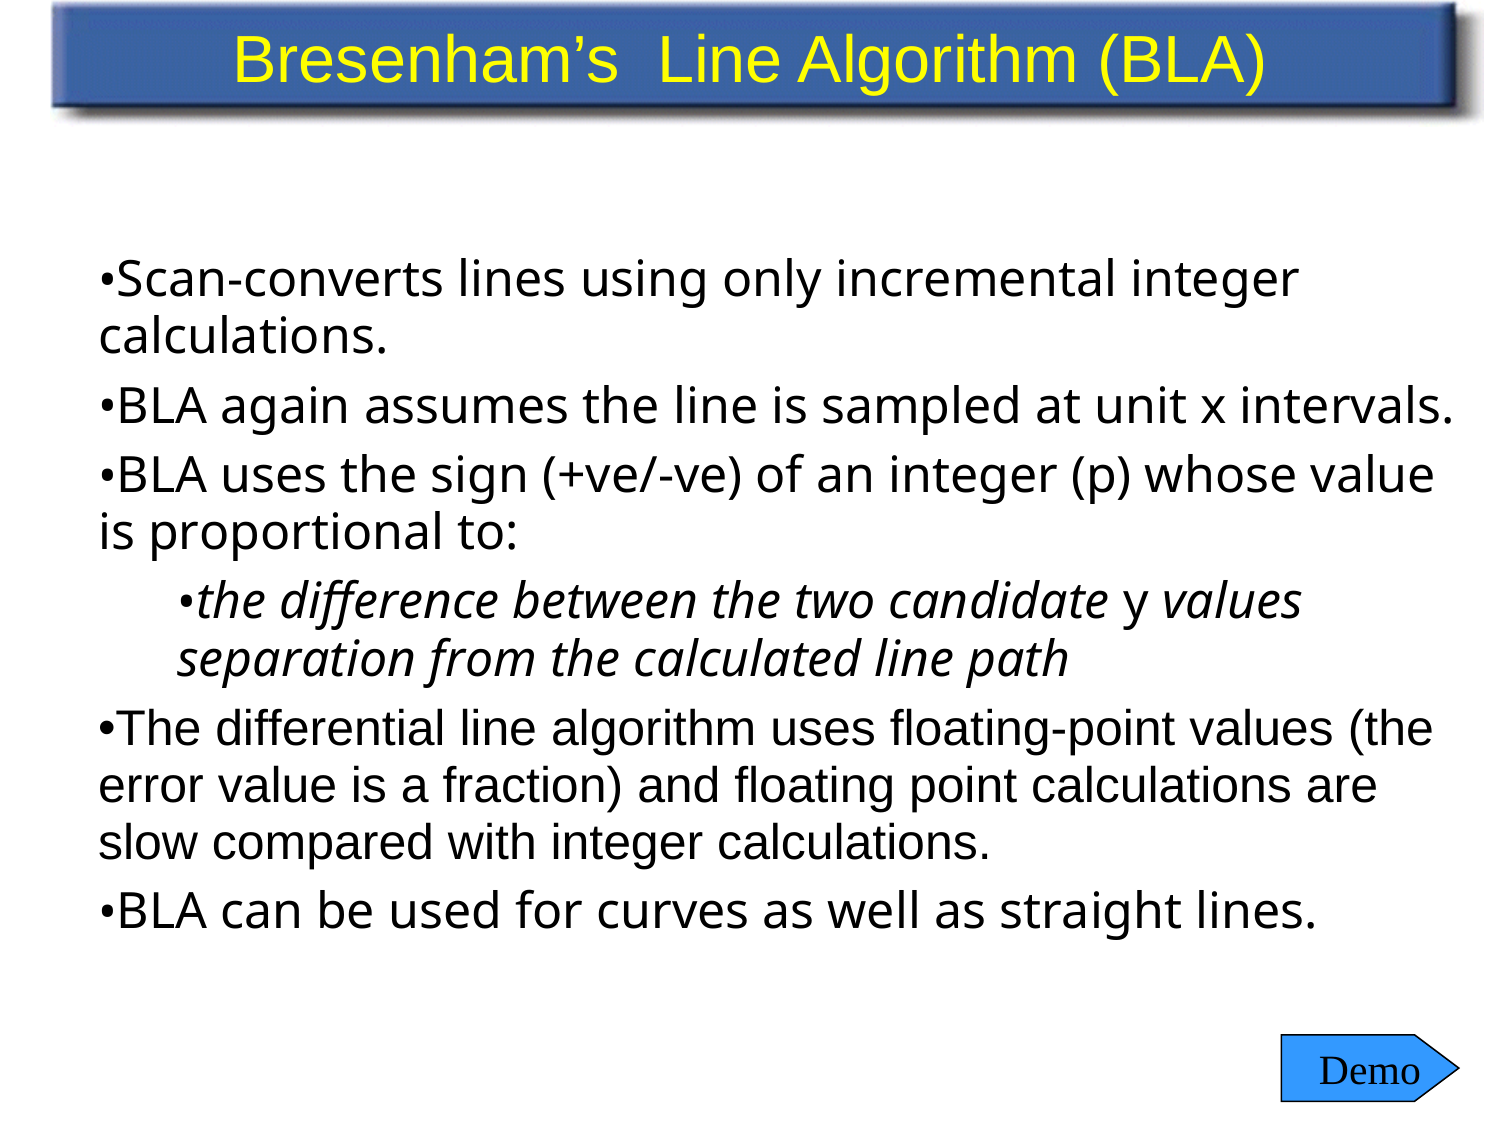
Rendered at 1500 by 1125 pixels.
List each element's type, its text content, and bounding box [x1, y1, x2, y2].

text_box Demo [1281, 1034, 1459, 1102]
text_box Scan-converts lines using only incremental integer calculations. BLA again assumes the line is sampled at unit x intervals. BLA uses the sign (+ve/-ve) of an integer (p) whose value is proportional to: the difference between the two candidate y values separation from the calculated line path The differential line algorithm uses floating-point values (the error value is a fraction) and floating point calculations are slow compared with integer calculations. BLA can be used for curves as well as straight lines. [83, 243, 1500, 949]
title Bresenham’s Line Algorithm (BLA) [75, 0, 1426, 104]
picture [50, 0, 1484, 127]
